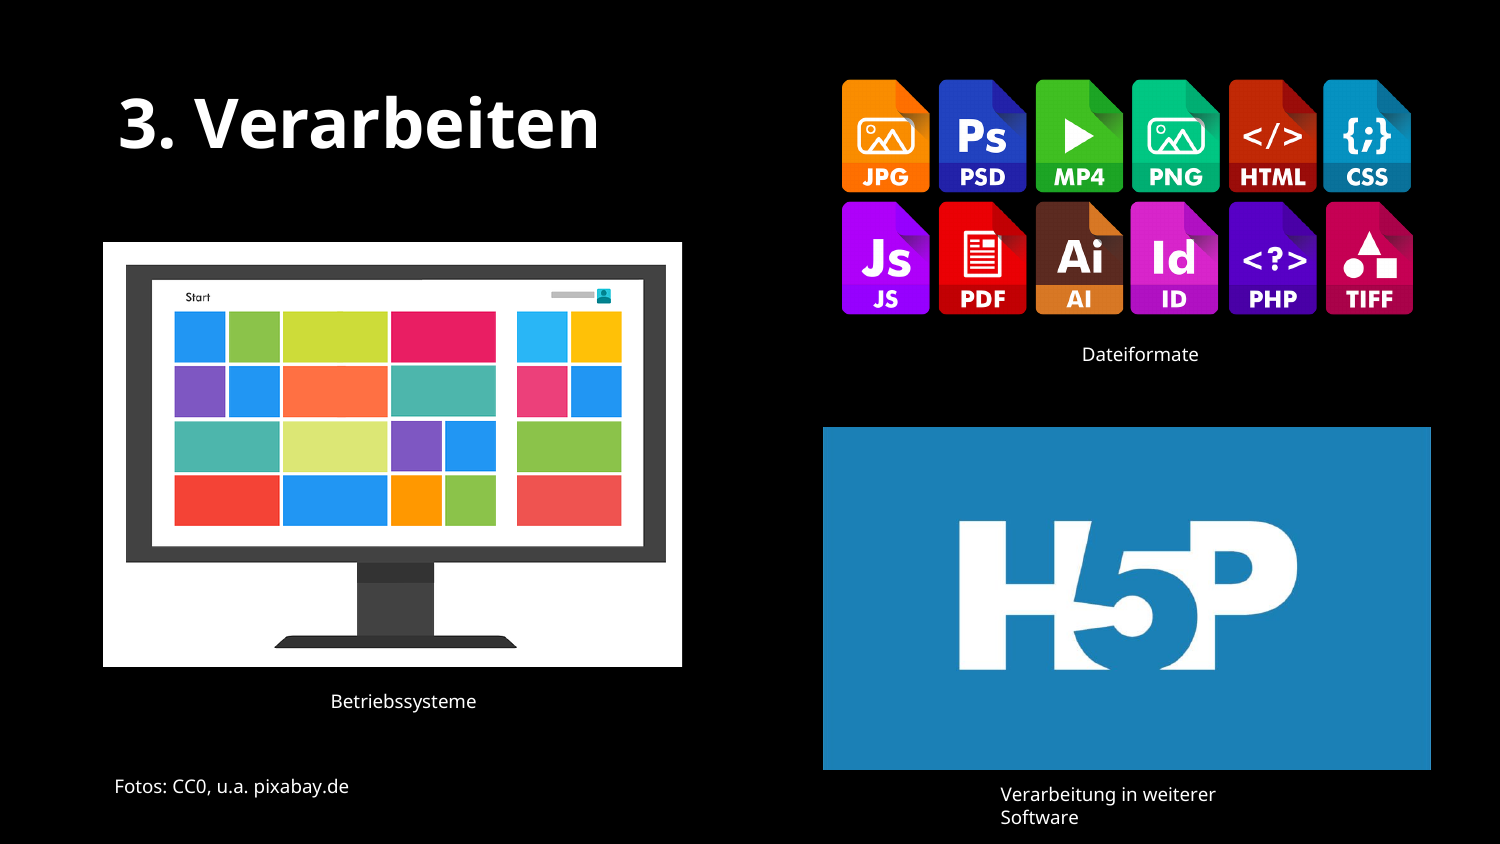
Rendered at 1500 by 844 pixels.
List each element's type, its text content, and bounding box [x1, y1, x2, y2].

text_box Fotos: CC0, u.a. pixabay.de [103, 769, 418, 804]
title 3. Verarbeiten [103, 44, 1397, 209]
text_box Verarbeitung in weiterer Software [989, 777, 1304, 812]
picture [842, 54, 1413, 341]
picture [103, 242, 683, 667]
picture [823, 427, 1431, 770]
text_box Dateiformate [1070, 337, 1385, 372]
text_box Betriebssysteme [319, 683, 634, 718]
